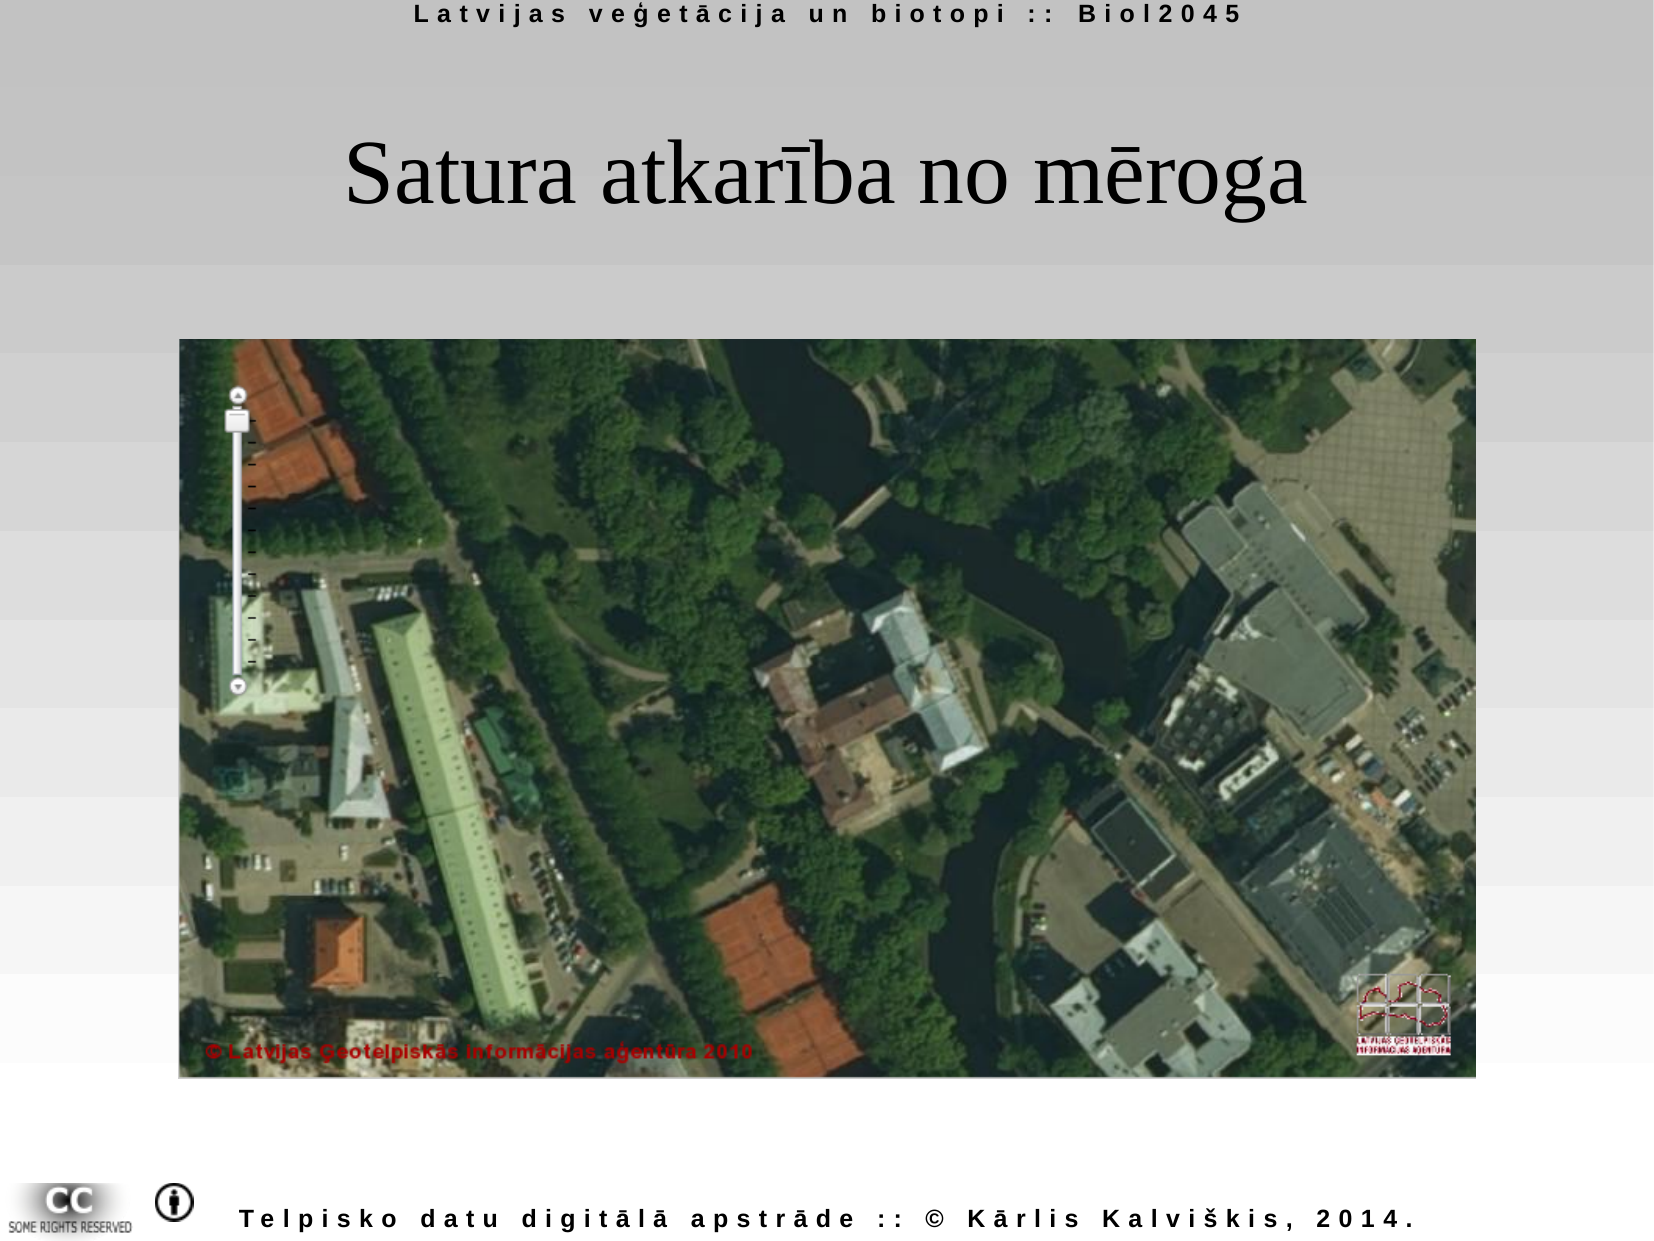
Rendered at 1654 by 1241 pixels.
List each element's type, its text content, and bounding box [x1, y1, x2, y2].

picture [0, 0, 1654, 1241]
title Satura atkarība no mēroga [29, 49, 1625, 296]
